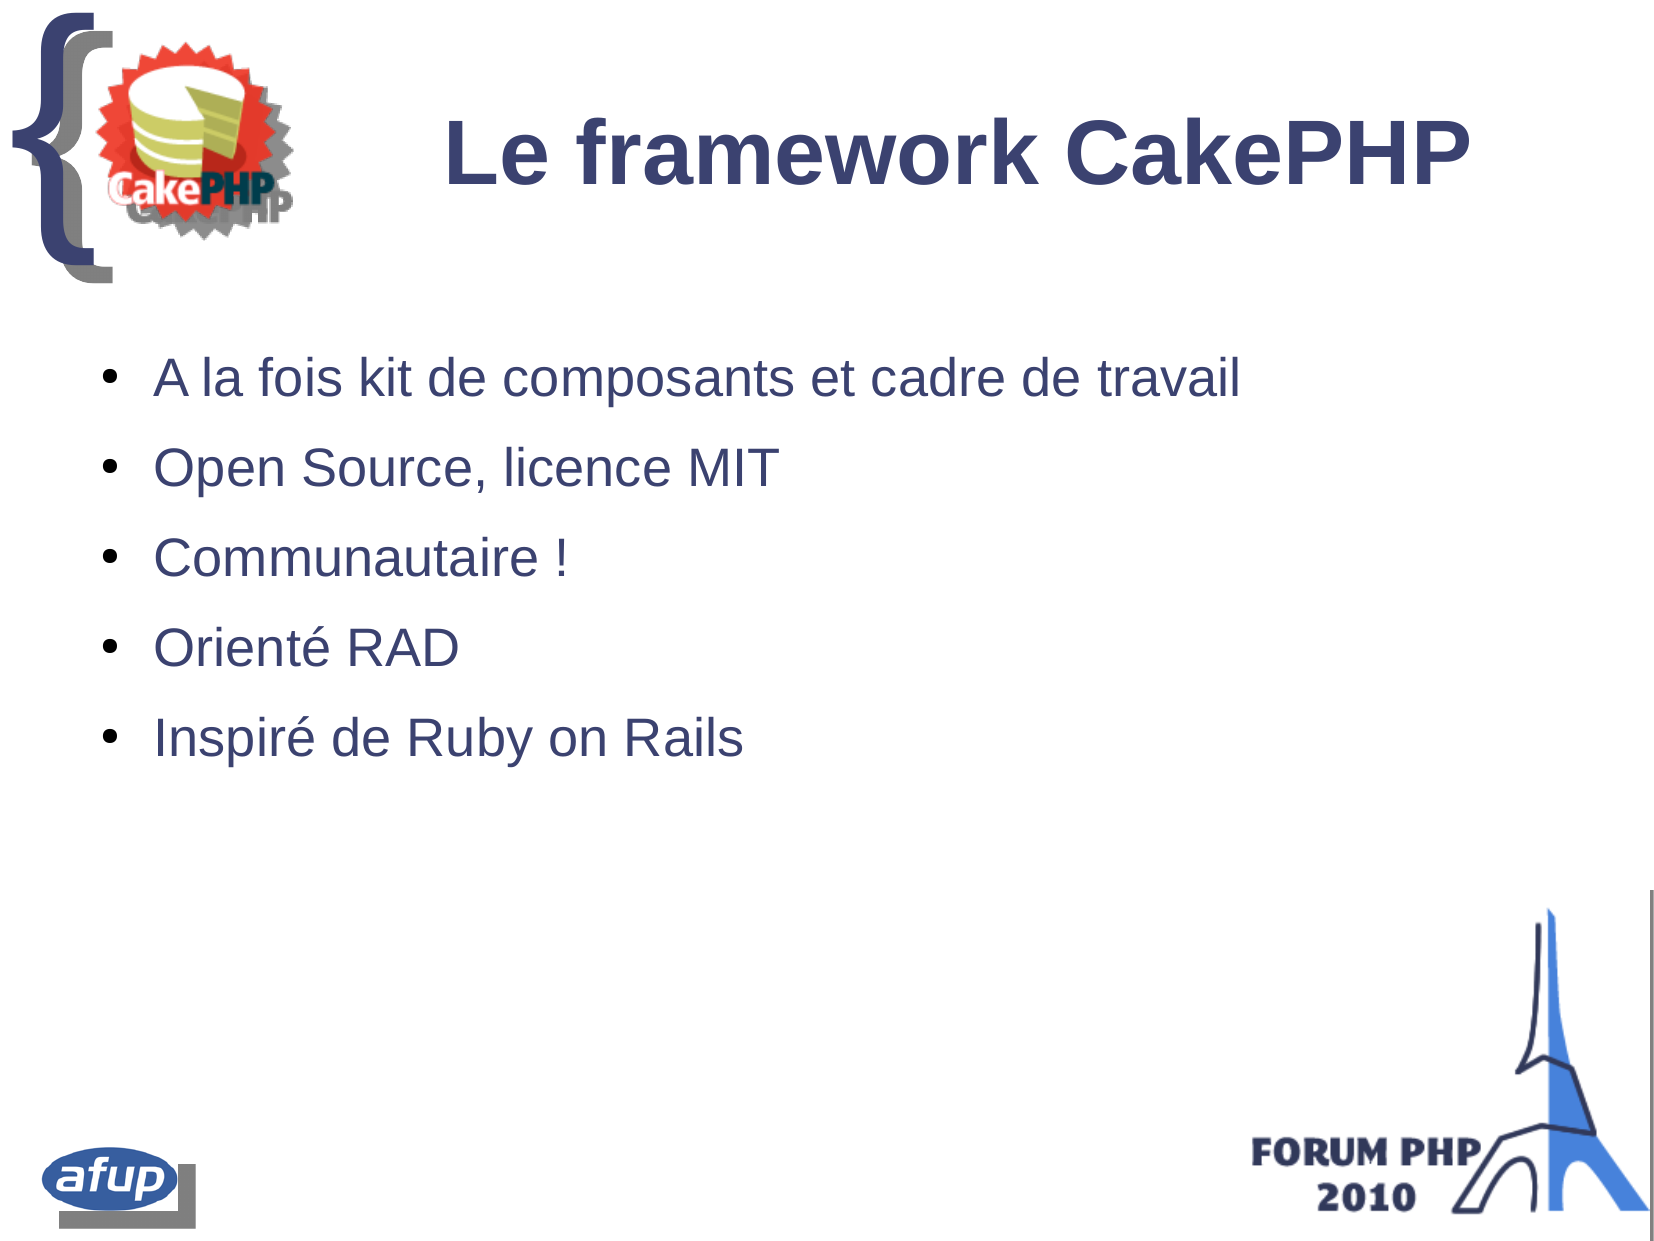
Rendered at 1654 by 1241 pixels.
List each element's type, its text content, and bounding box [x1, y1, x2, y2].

picture [88, 35, 284, 231]
picture [1240, 872, 1650, 1241]
title Le framework CakePHP [295, 49, 1571, 257]
picture [41, 1146, 178, 1211]
list A la fois kit de composants et cadre de travail Open Source, licence MIT Communautaire ! Orienté RAD Inspiré de Ruby on Rails [82, 290, 1571, 1109]
